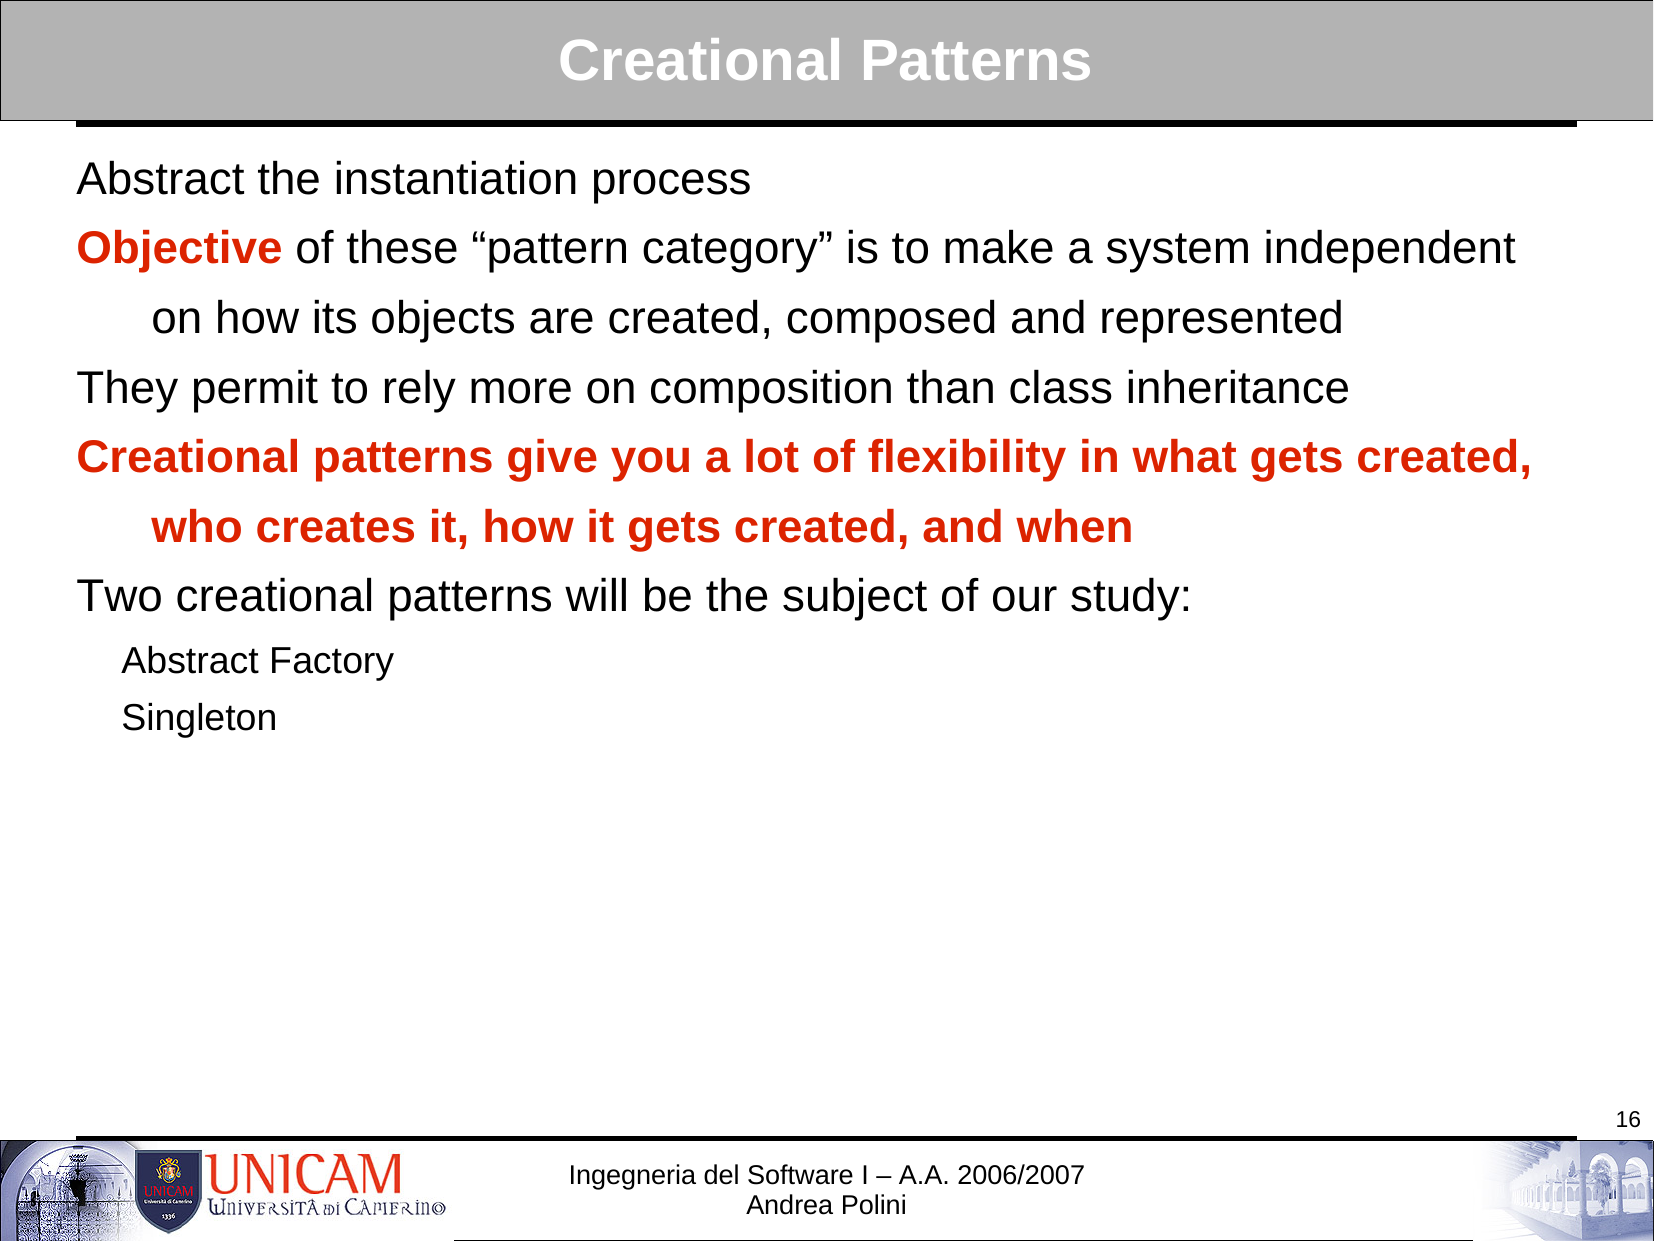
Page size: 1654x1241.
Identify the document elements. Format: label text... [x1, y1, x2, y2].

list Abstract the instantiation process Objective of these “pattern category” is to make a system independent on how its objects are created, composed and represented They permit to rely more on composition than class inheritance Creational patterns give you a lot of flexibility in what gets created, who creates it, how it gets created, and when Two creational patterns will be the subject of our study: Abstract Factory Singleton [76, 152, 1577, 989]
picture [0, 1141, 454, 1241]
title Creational Patterns [0, 0, 1653, 121]
picture [1473, 1141, 1654, 1241]
